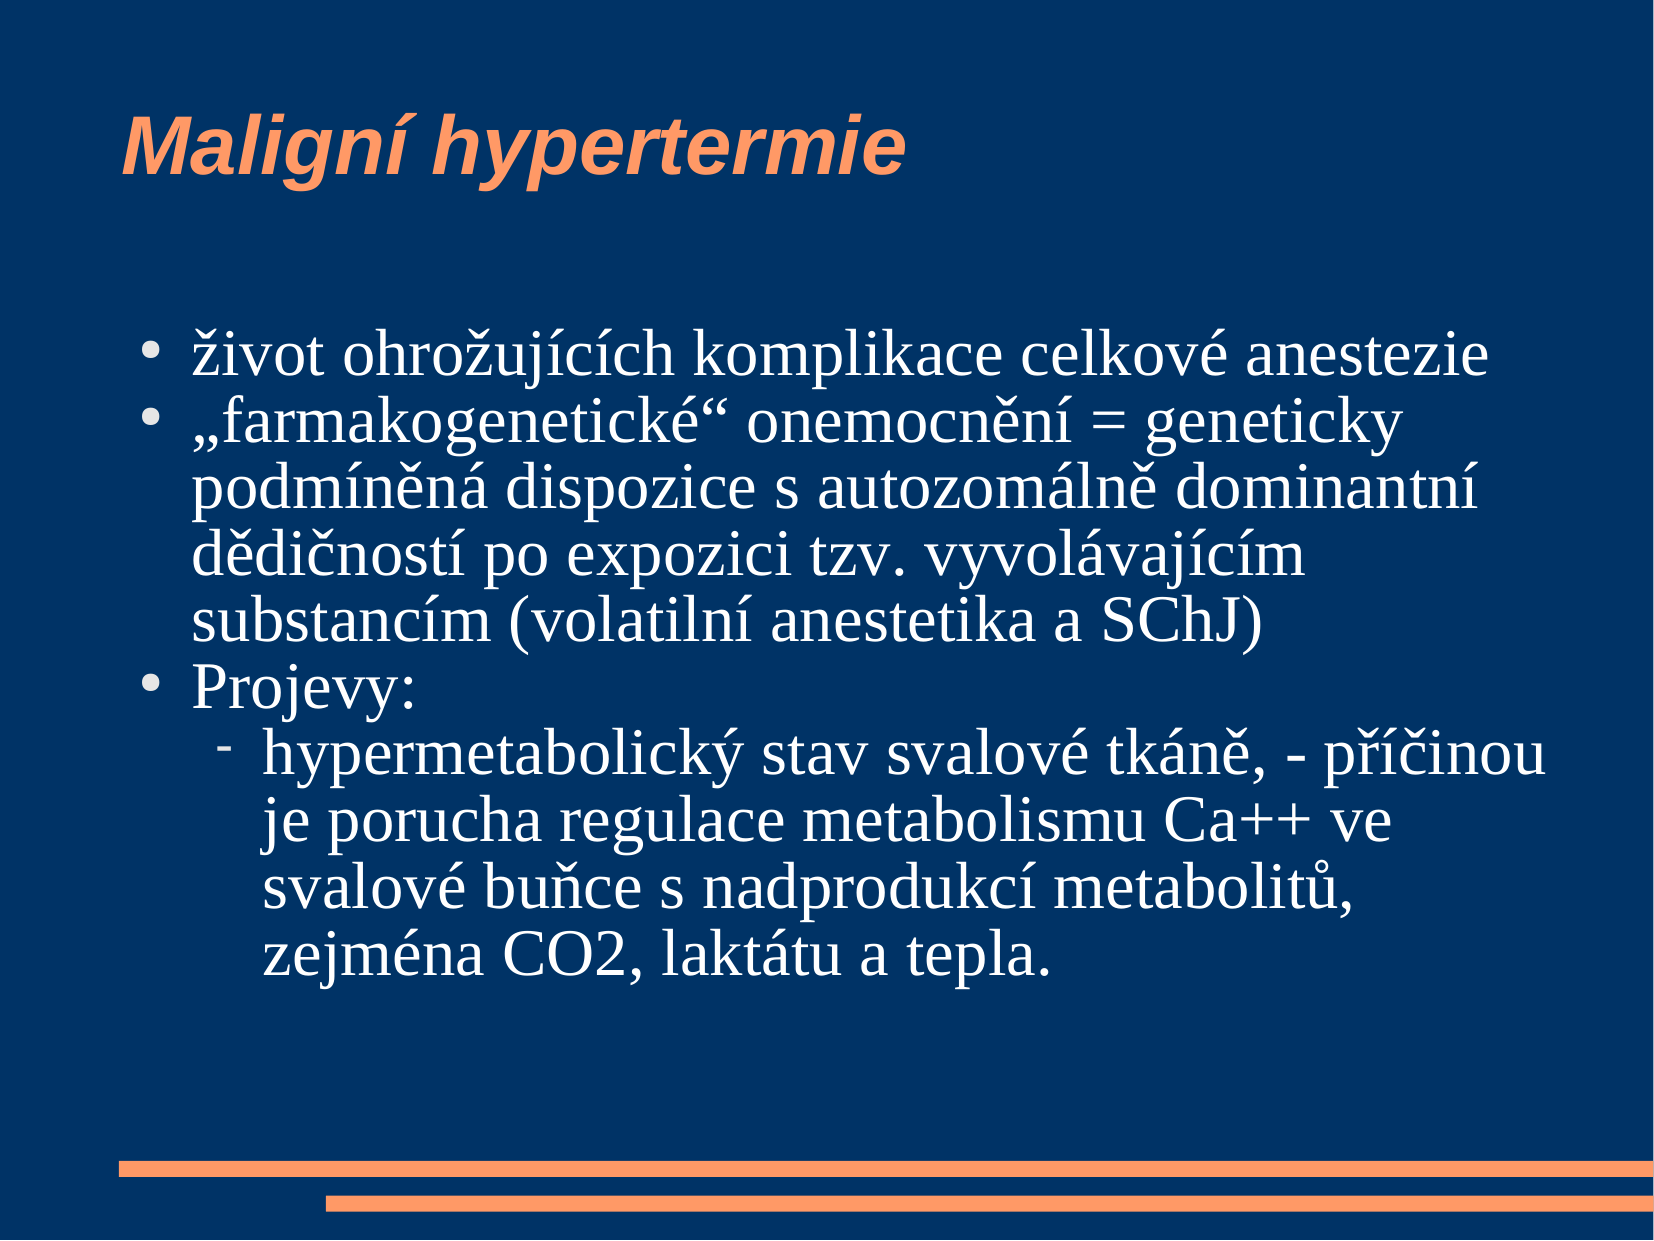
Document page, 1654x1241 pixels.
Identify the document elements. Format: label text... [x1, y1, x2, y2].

title Maligní hypertermie [121, 46, 1534, 254]
list život ohrožujících komplikace celkové anestezie „farmakogenetické“ onemocnění = geneticky podmíněná dispozice s autozomálně dominantní dědičností po expozici tzv. vyvolávajícím substancím (volatilní anestetika a SChJ) Projevy: hypermetabolický stav svalové tkáně, - příčinou je porucha regulace metabolismu Ca++ ve svalové buňce s nadprodukcí metabolitů, zejména CO2, laktátu a tepla. [121, 322, 1561, 1133]
